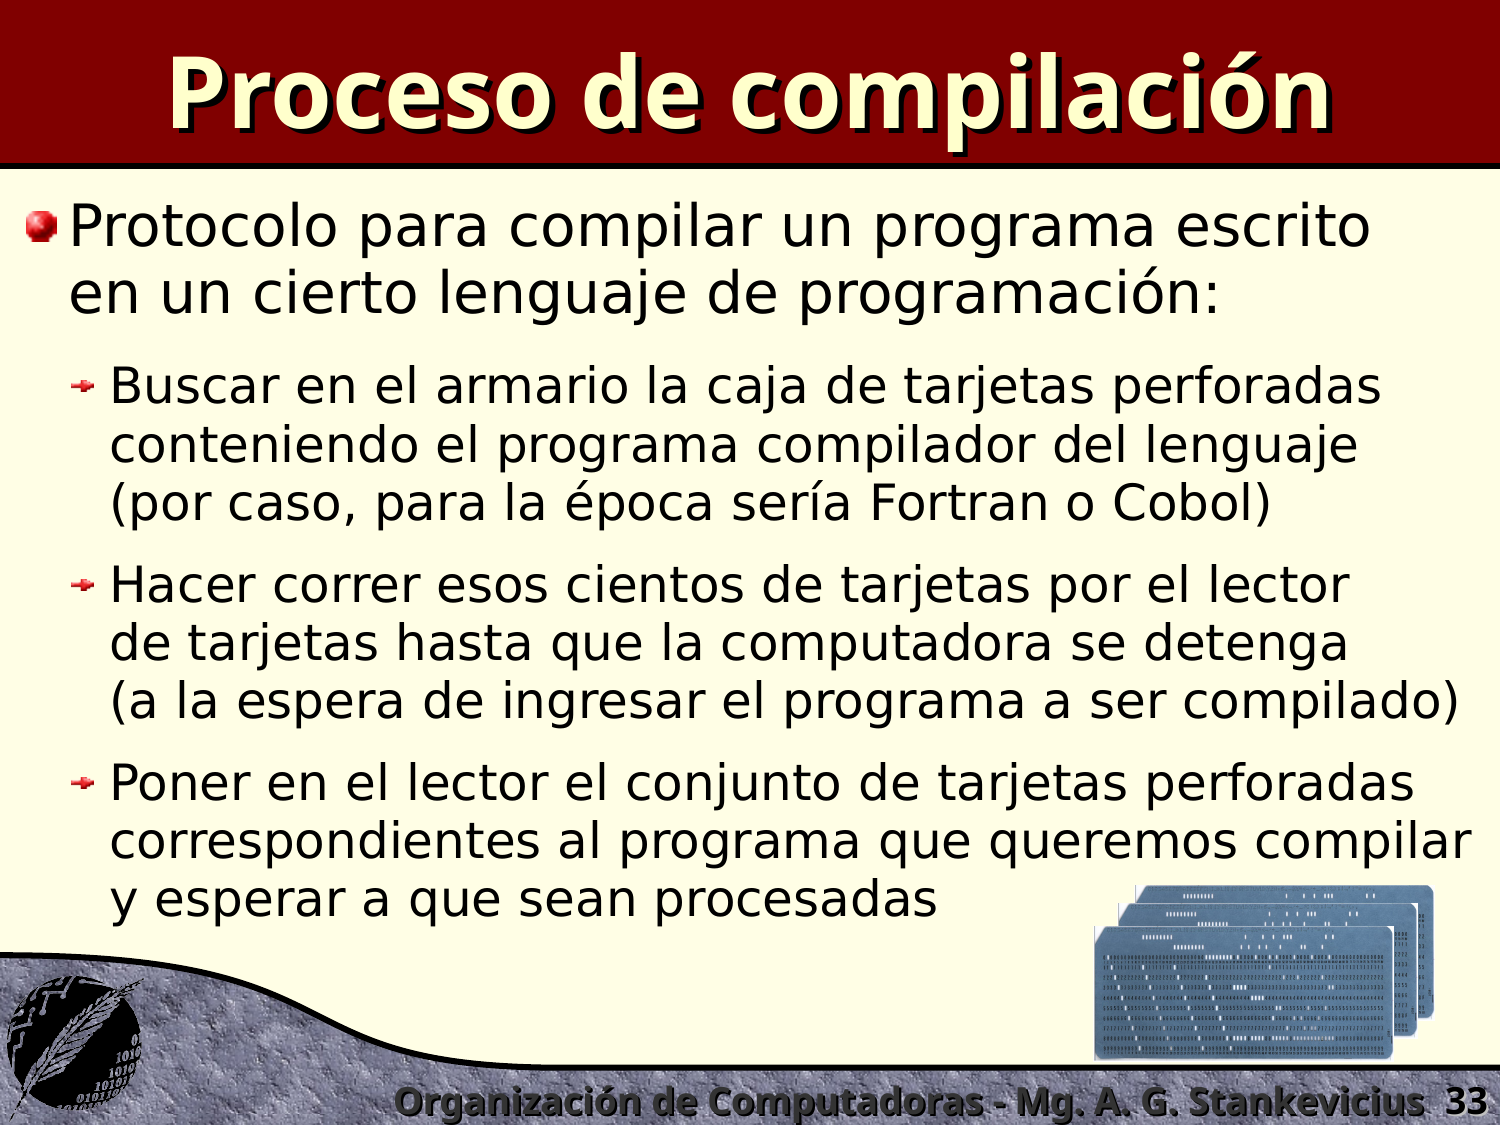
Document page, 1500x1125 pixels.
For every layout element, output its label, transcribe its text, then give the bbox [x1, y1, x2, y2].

list Protocolo para compilar un programa escrito en un cierto lenguaje de programación: Buscar en el armario la caja de tarjetas perforadas conteniendo el programa compilador del lenguaje (por caso, para la época sería Fortran o Cobol) Hacer correr esos cientos de tarjetas por el lector de tarjetas hasta que la computadora se detenga (a la espera de ingresar el programa a ser compilado) Poner en el lector el conjunto de tarjetas perforadas correspondientes al programa que queremos compilar y esperar a que sean procesadas [11, 192, 1486, 935]
picture [448, 1100, 455, 1110]
picture [1093, 885, 1435, 1062]
picture [1058, 1100, 1065, 1110]
picture [802, 1100, 806, 1110]
title Proceso de compilación [15, 5, 1485, 160]
picture [0, 959, 1500, 1125]
